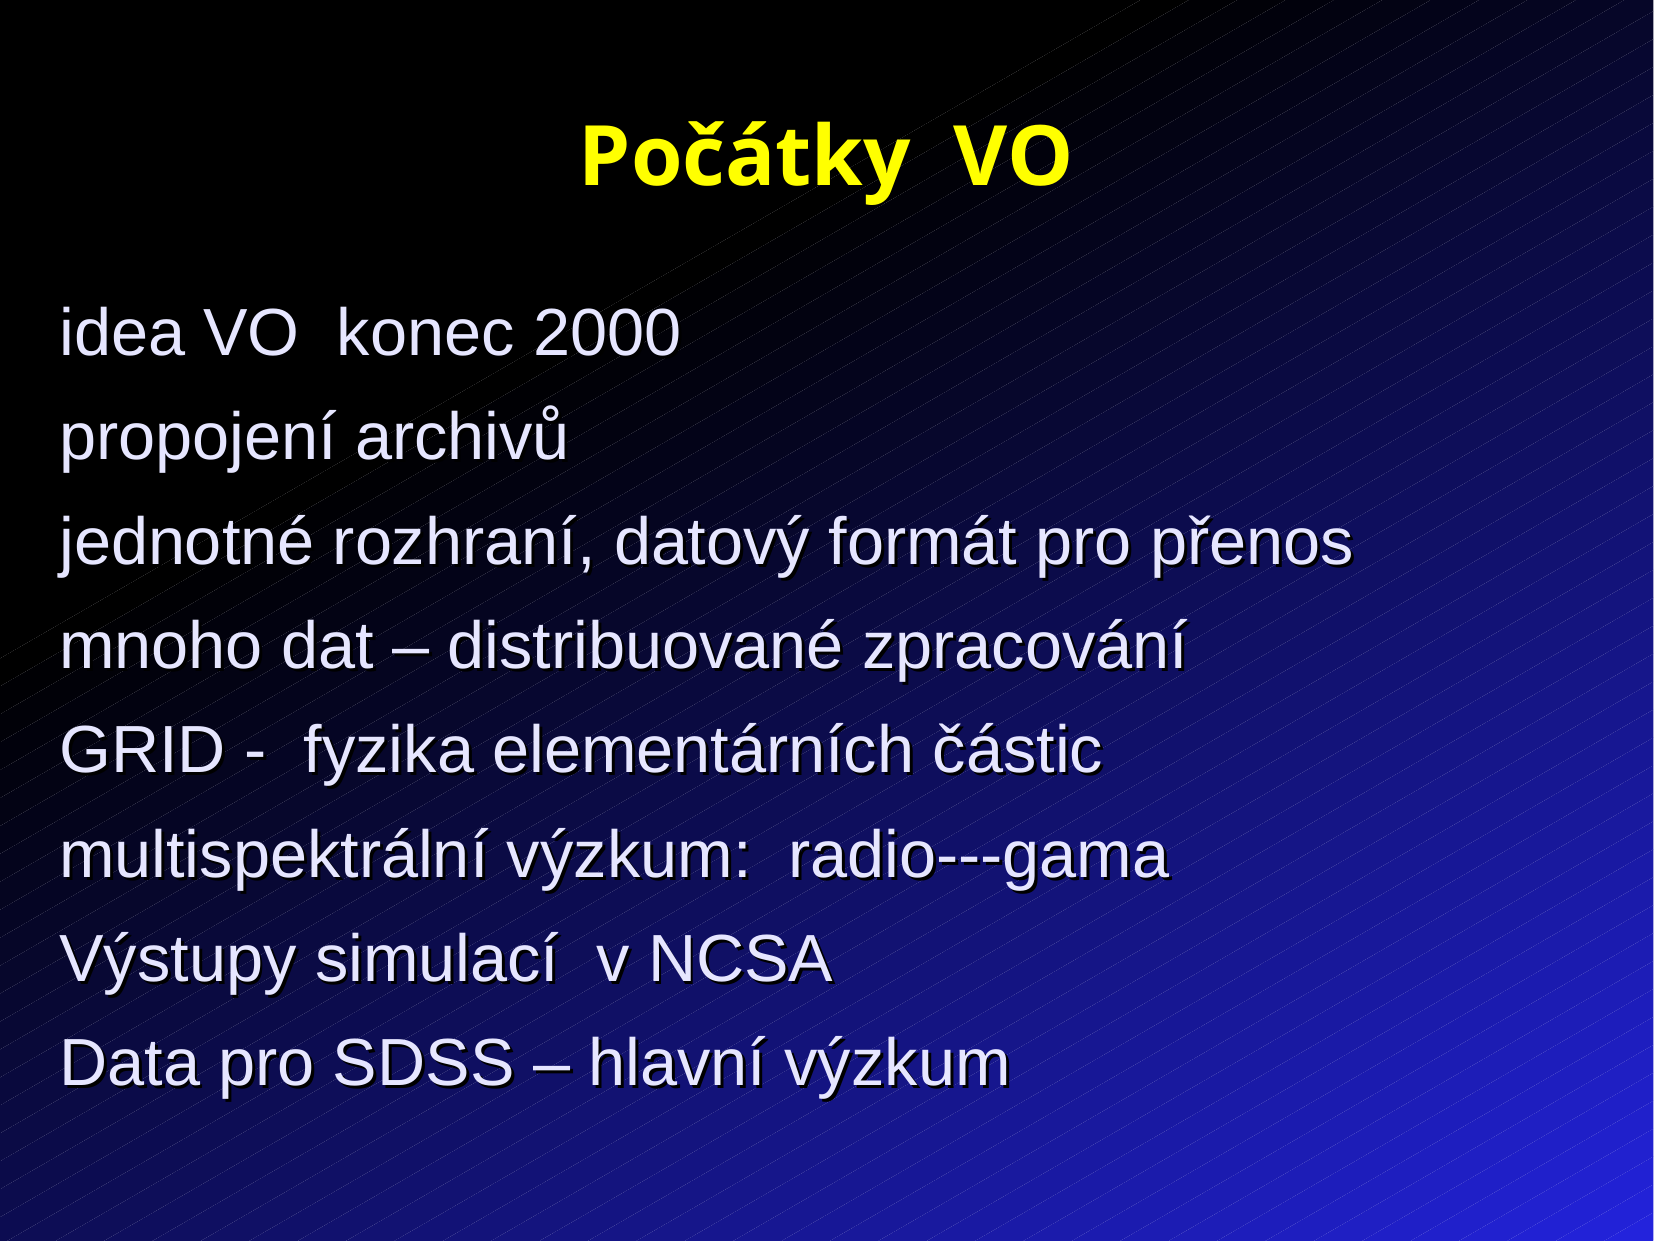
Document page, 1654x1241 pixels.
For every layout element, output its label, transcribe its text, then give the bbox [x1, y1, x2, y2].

title Počátky VO [82, 49, 1571, 257]
list idea VO konec 2000 propojení archivů jednotné rozhraní, datový formát pro přenos mnoho dat – distribuované zpracování GRID - fyzika elementárních částic multispektrální výzkum: radio---gama Výstupy simulací v NCSA Data pro SDSS – hlavní výzkum [41, 295, 1565, 1182]
